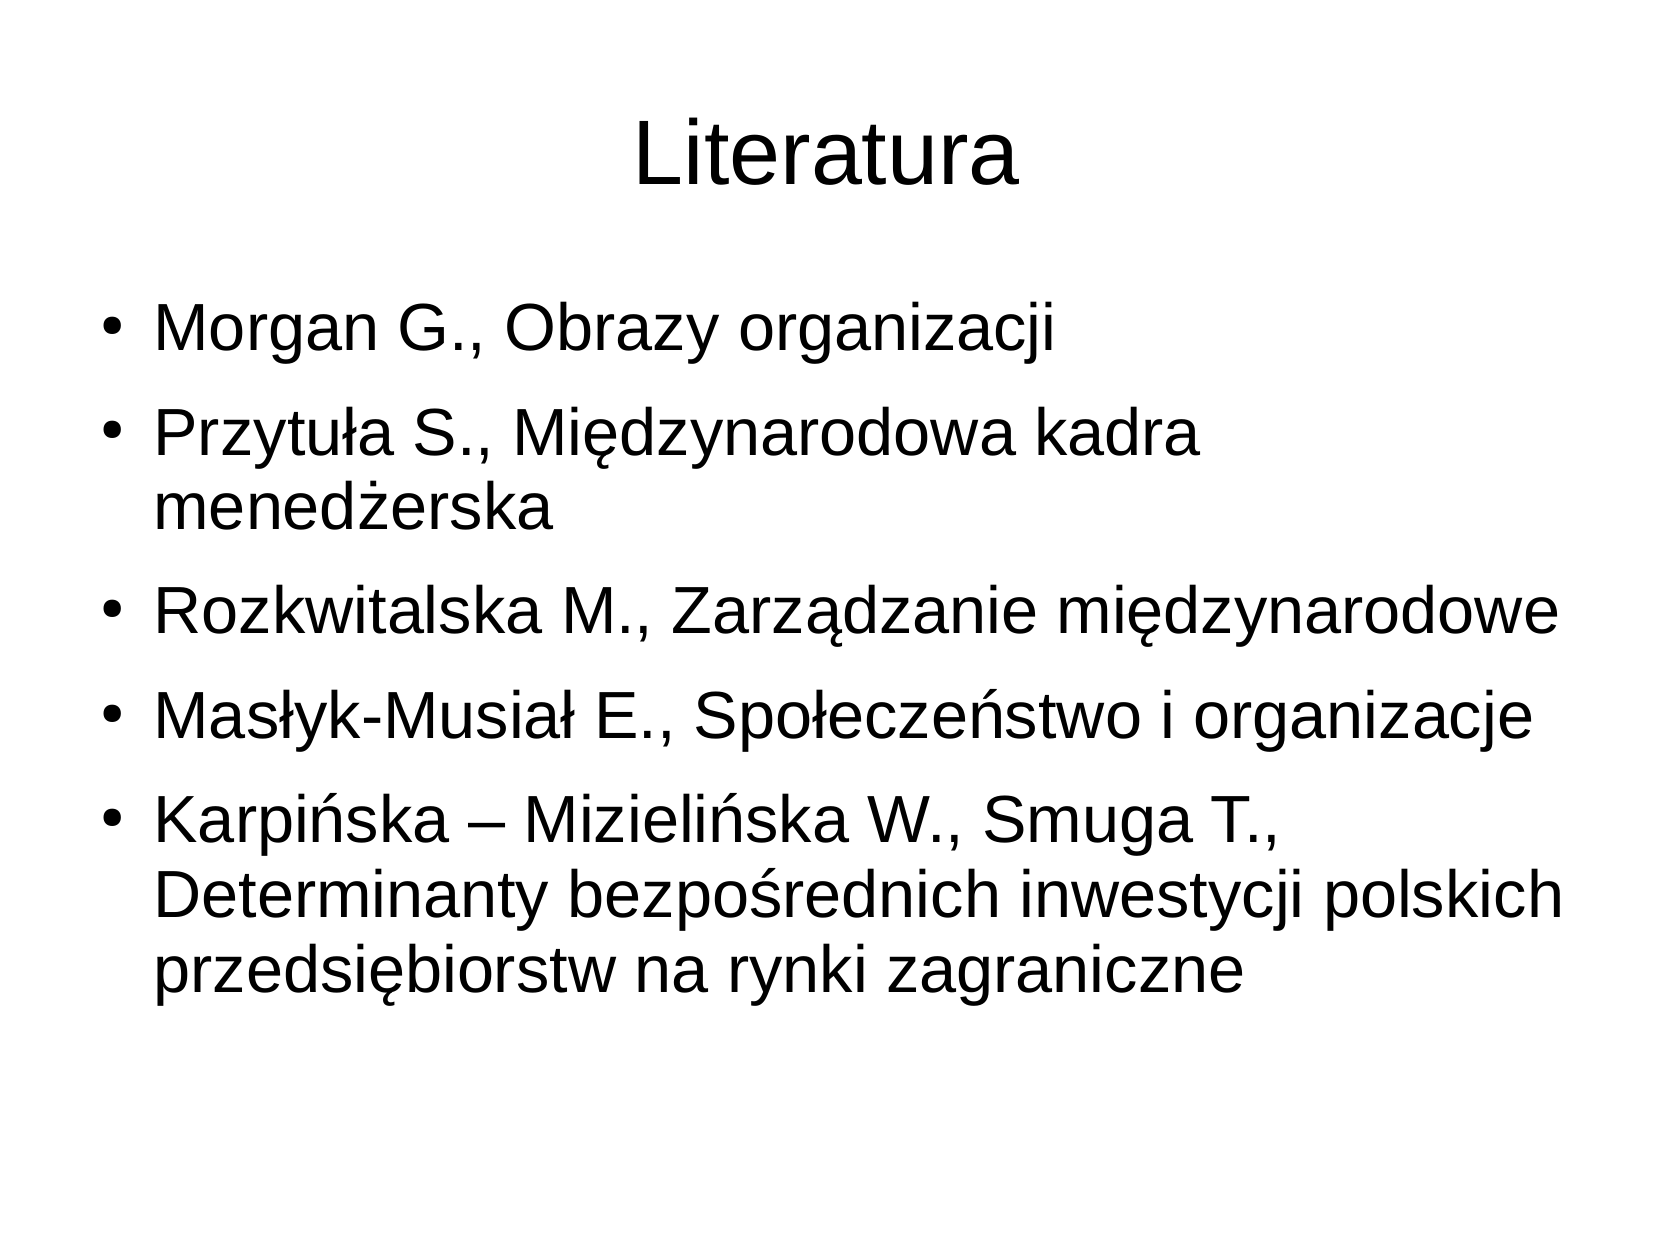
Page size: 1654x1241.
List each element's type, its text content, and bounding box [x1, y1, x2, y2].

list Morgan G., Obrazy organizacji Przytuła S., Międzynarodowa kadra menedżerska Rozkwitalska M., Zarządzanie międzynarodowe Masłyk-Musiał E., Społeczeństwo i organizacje Karpińska – Mizielińska W., Smuga T., Determinanty bezpośrednich inwestycji polskich przedsiębiorstw na rynki zagraniczne [82, 290, 1571, 1109]
title Literatura [82, 49, 1571, 257]
